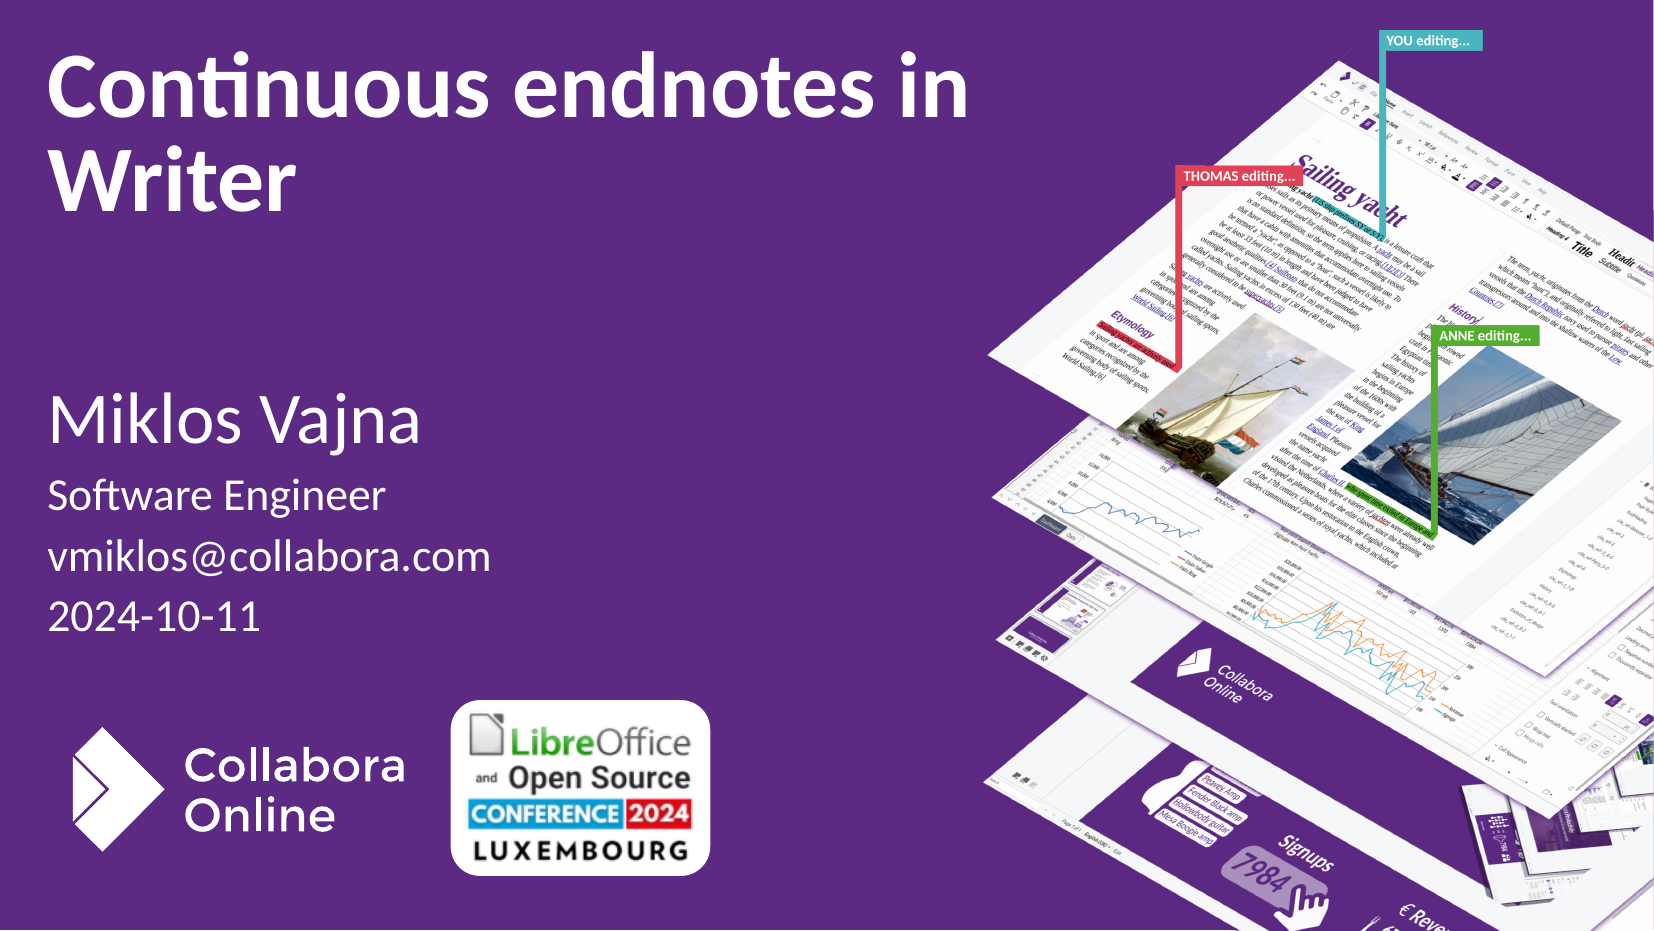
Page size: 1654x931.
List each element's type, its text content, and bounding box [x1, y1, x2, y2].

picture [463, 804, 698, 868]
list Miklos Vajna Software Engineer vmiklos@collabora.com 2024-10-11 [47, 388, 1082, 804]
title Continuous endnotes in Writer [47, 47, 1082, 235]
picture [971, 30, 1654, 931]
